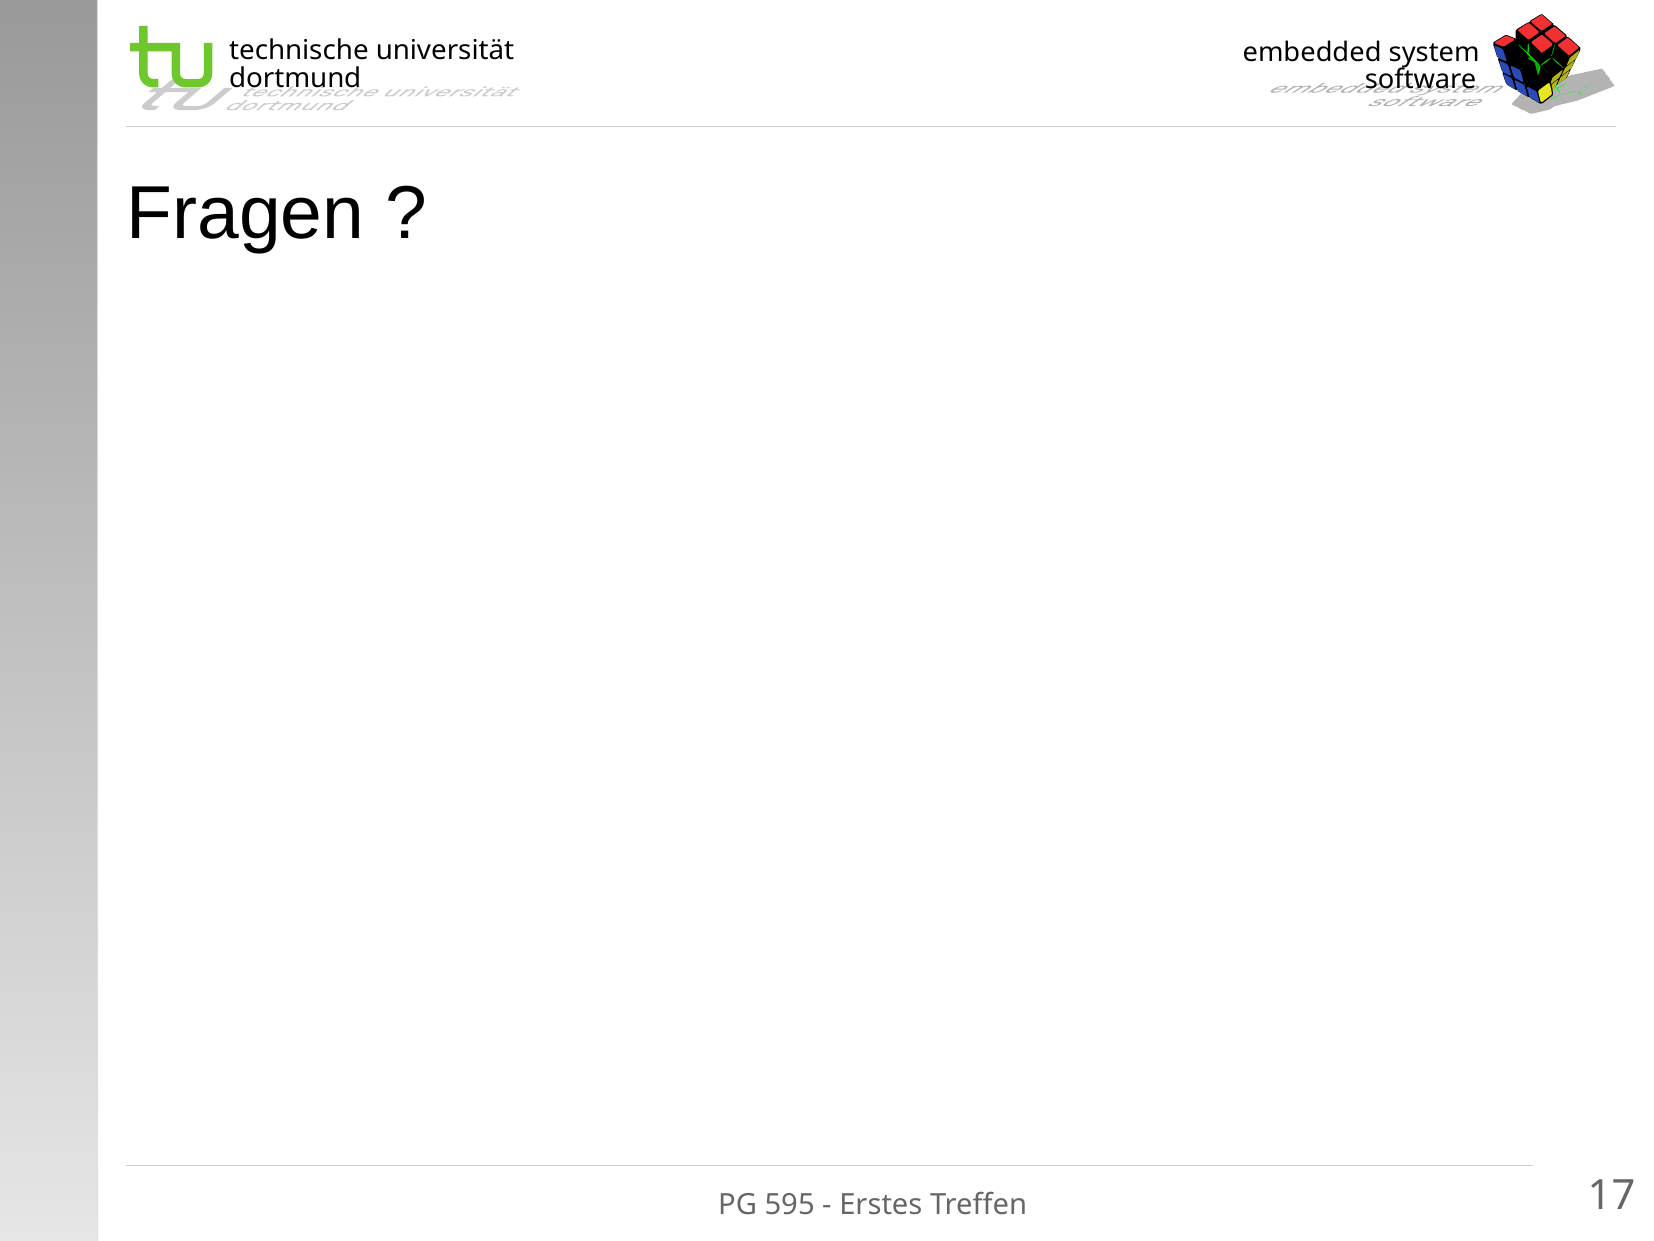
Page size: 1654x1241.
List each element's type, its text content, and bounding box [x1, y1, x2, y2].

title Fragen ? [126, 168, 1559, 257]
